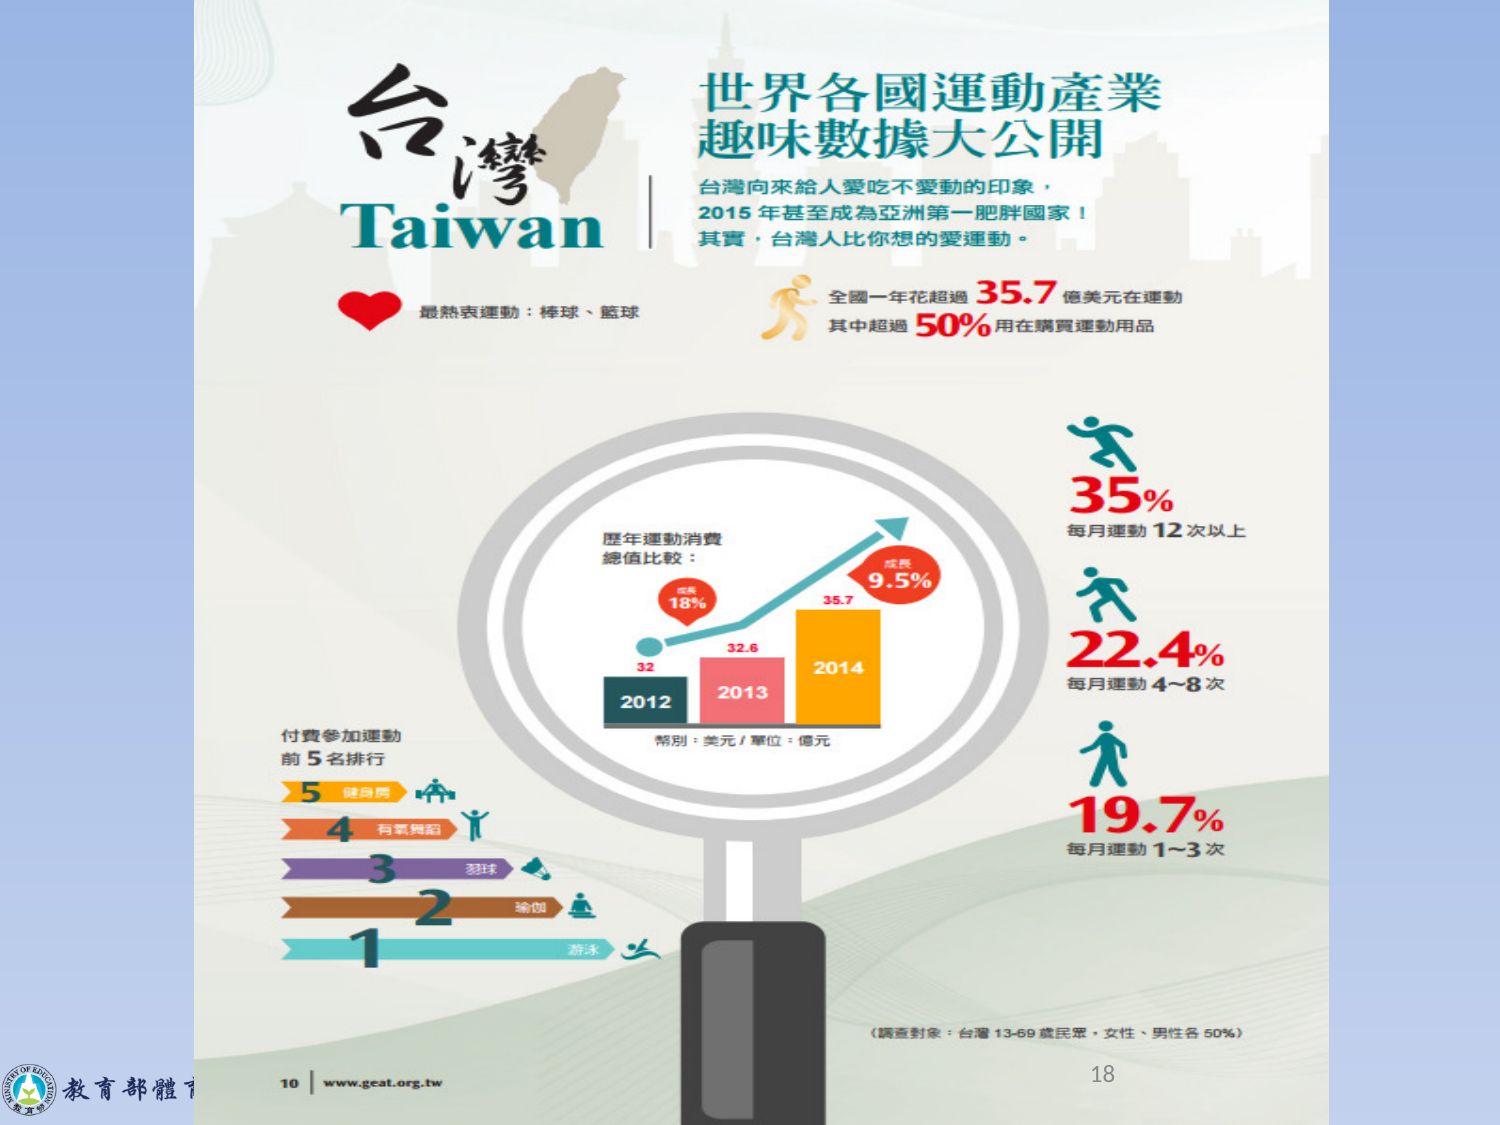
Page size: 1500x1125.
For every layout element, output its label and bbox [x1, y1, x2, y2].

text_box [1074, 1042, 1426, 1103]
picture [194, 0, 1329, 1125]
